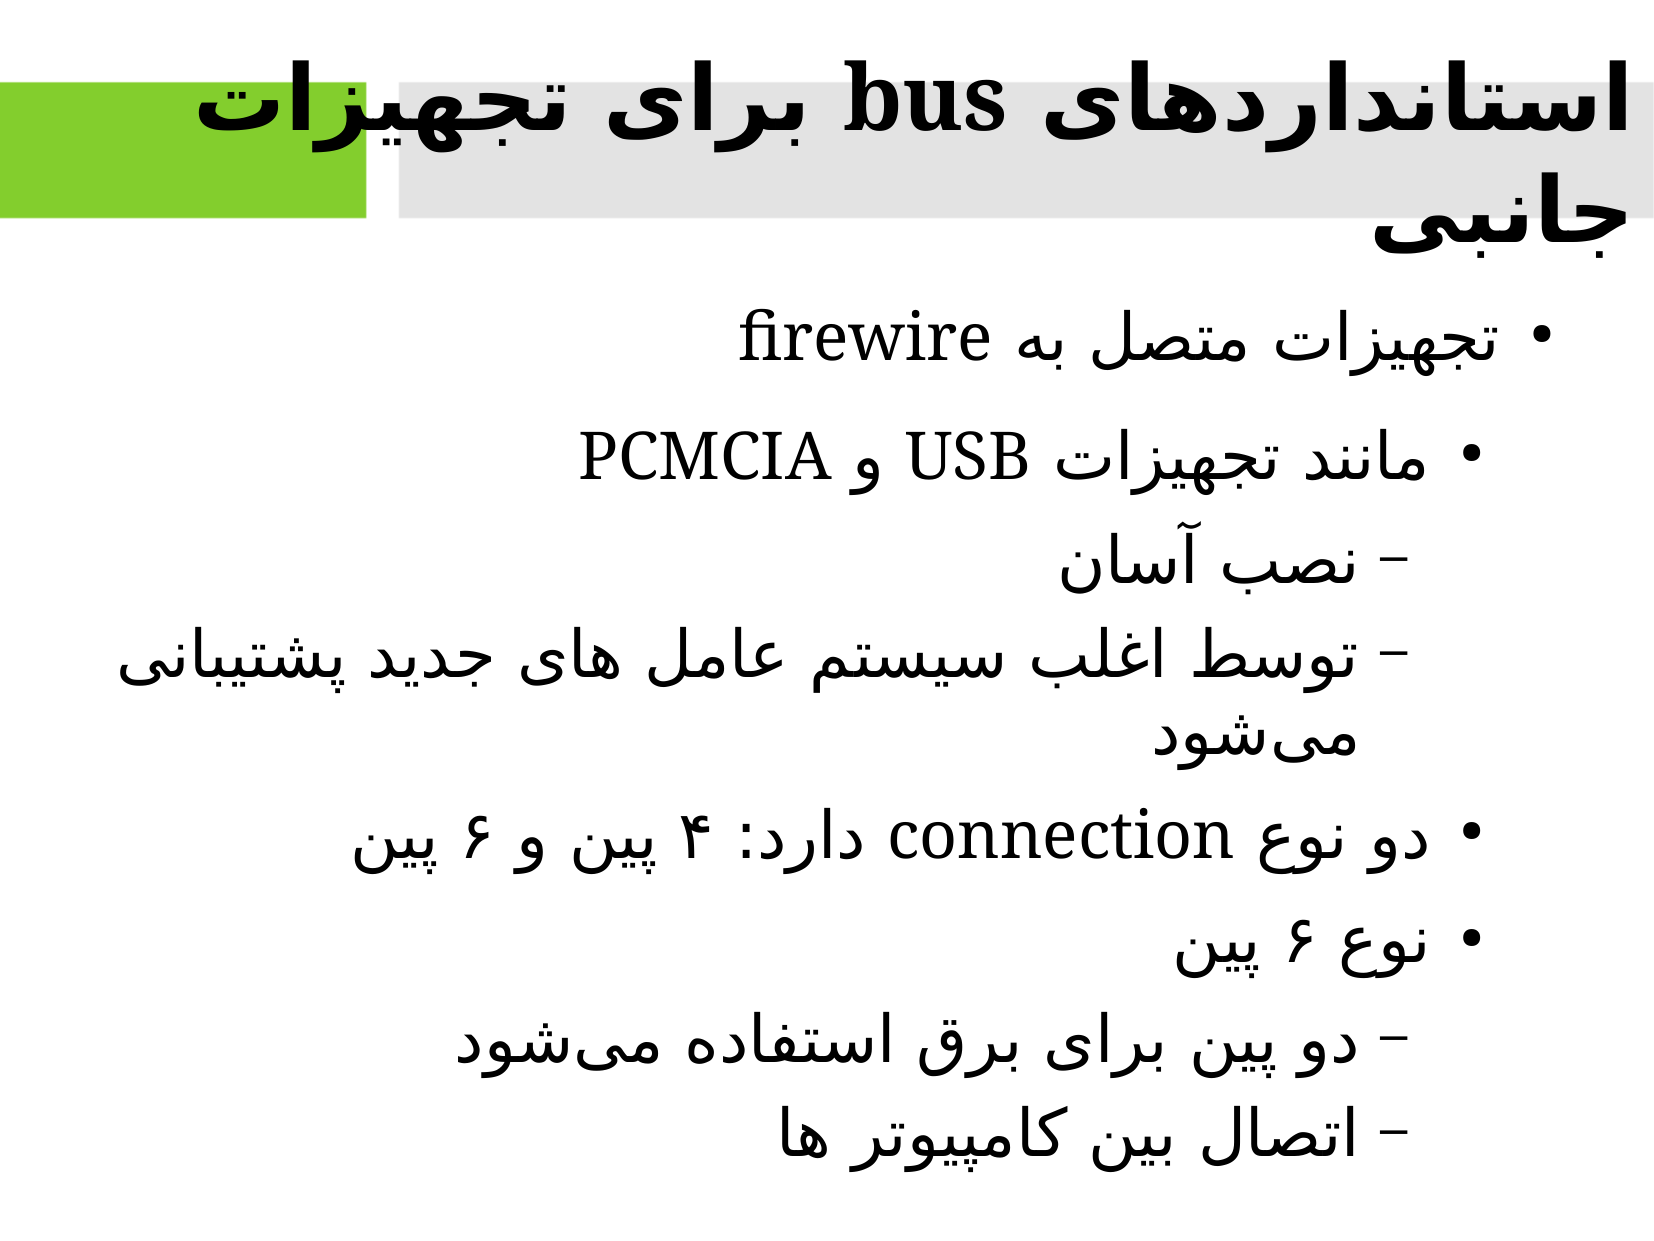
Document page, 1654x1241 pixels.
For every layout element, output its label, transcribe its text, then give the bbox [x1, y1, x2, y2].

list تجهیزات متصل به firewire مانند تجهیزات USB و PCMCIA نصب آسان توسط اغلب سیستم عامل های جدید پشتیبانی می‌شود دو نوع connection دارد: ۴ پین و ۶ پین نوع ۶ پین دو پین برای برق استفاده می‌شود اتصال بین کامپیوتر ها [82, 290, 1571, 1182]
picture [0, 0, 1654, 1241]
title استانداردهای bus برای تجهیزات جانبی [146, 45, 1636, 253]
